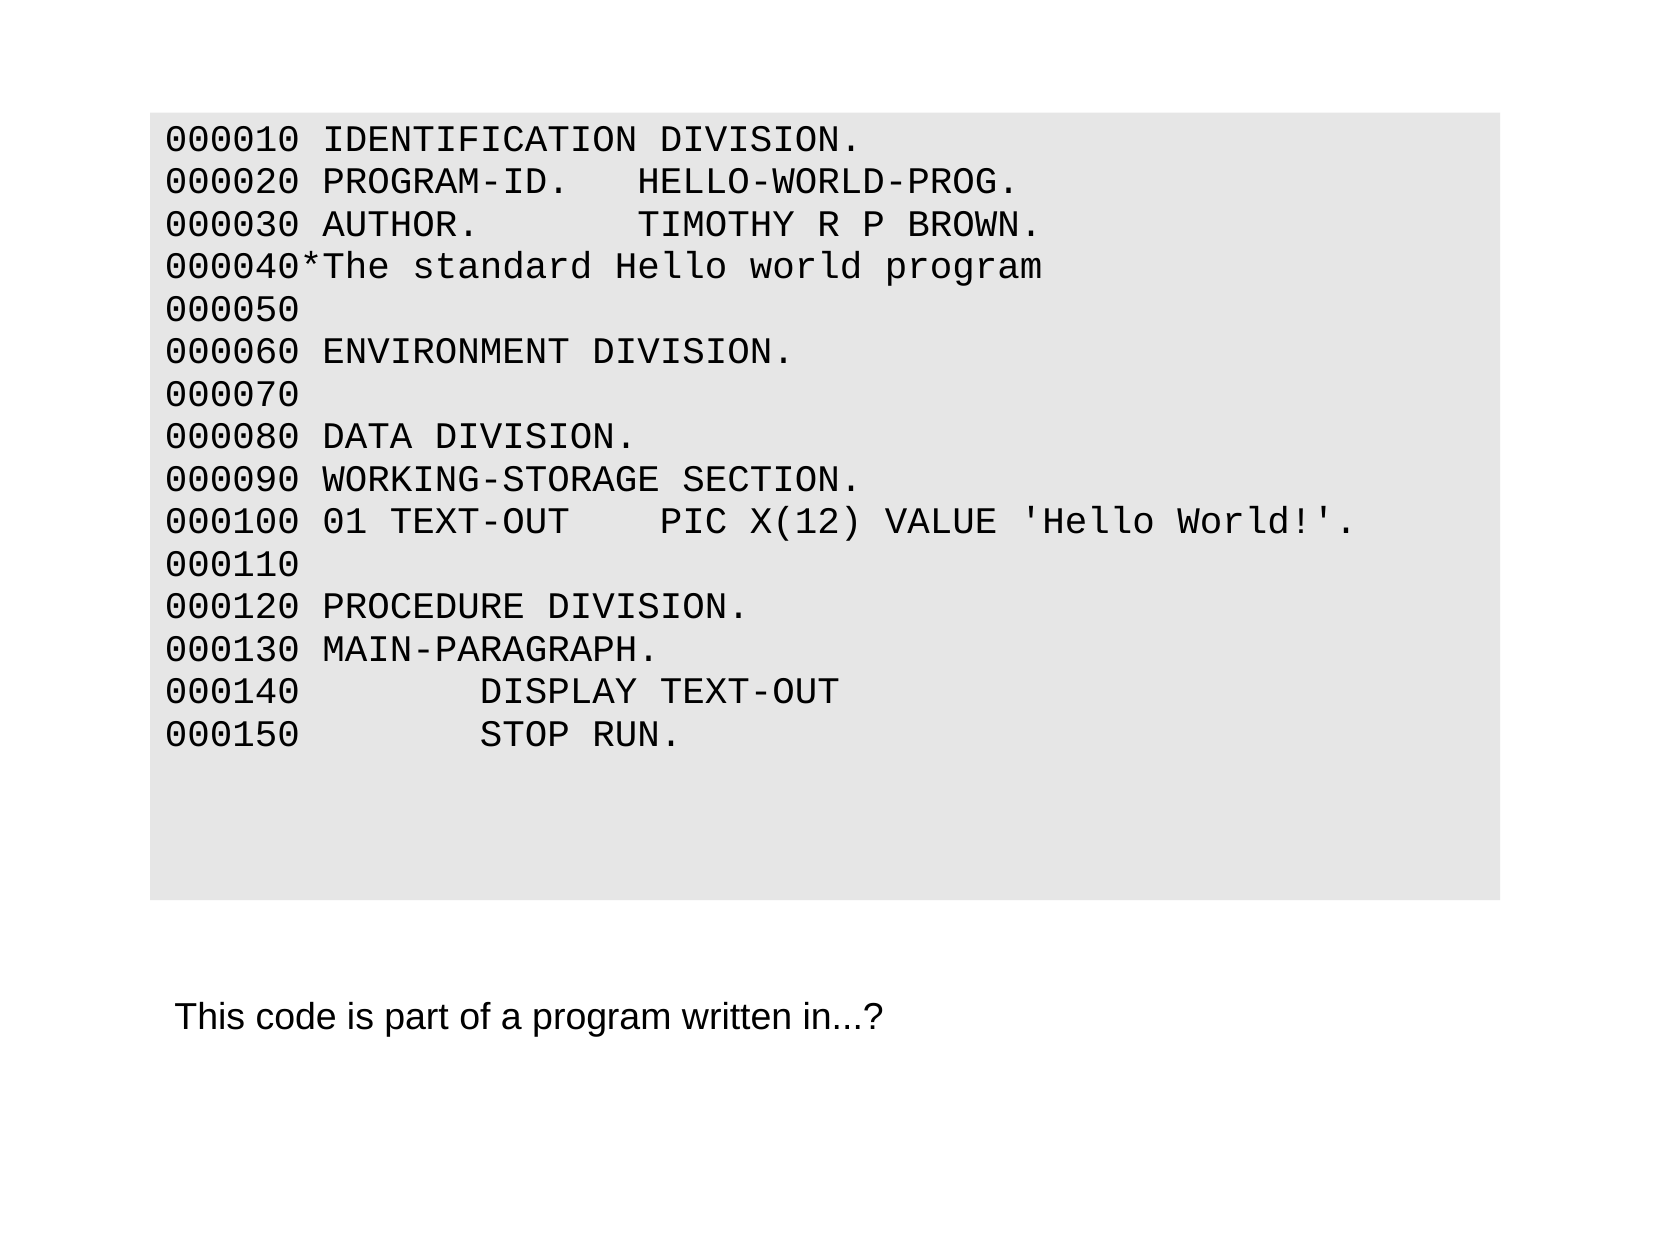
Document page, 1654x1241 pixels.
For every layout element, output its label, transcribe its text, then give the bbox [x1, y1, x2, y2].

text_box This code is part of a program written in...? [159, 988, 901, 1046]
text_box 000010 IDENTIFICATION DIVISION. 000020 PROGRAM-ID. HELLO-WORLD-PROG. 000030 AUTHOR. TIMOTHY R P BROWN. 000040*The standard Hello world program 000050 000060 ENVIRONMENT DIVISION. 000070 000080 DATA DIVISION. 000090 WORKING-STORAGE SECTION. 000100 01 TEXT-OUT PIC X(12) VALUE 'Hello World!'. 000110 000120 PROCEDURE DIVISION. 000130 MAIN-PARAGRAPH. 000140 DISPLAY TEXT-OUT 000150 STOP RUN. [150, 112, 1501, 901]
